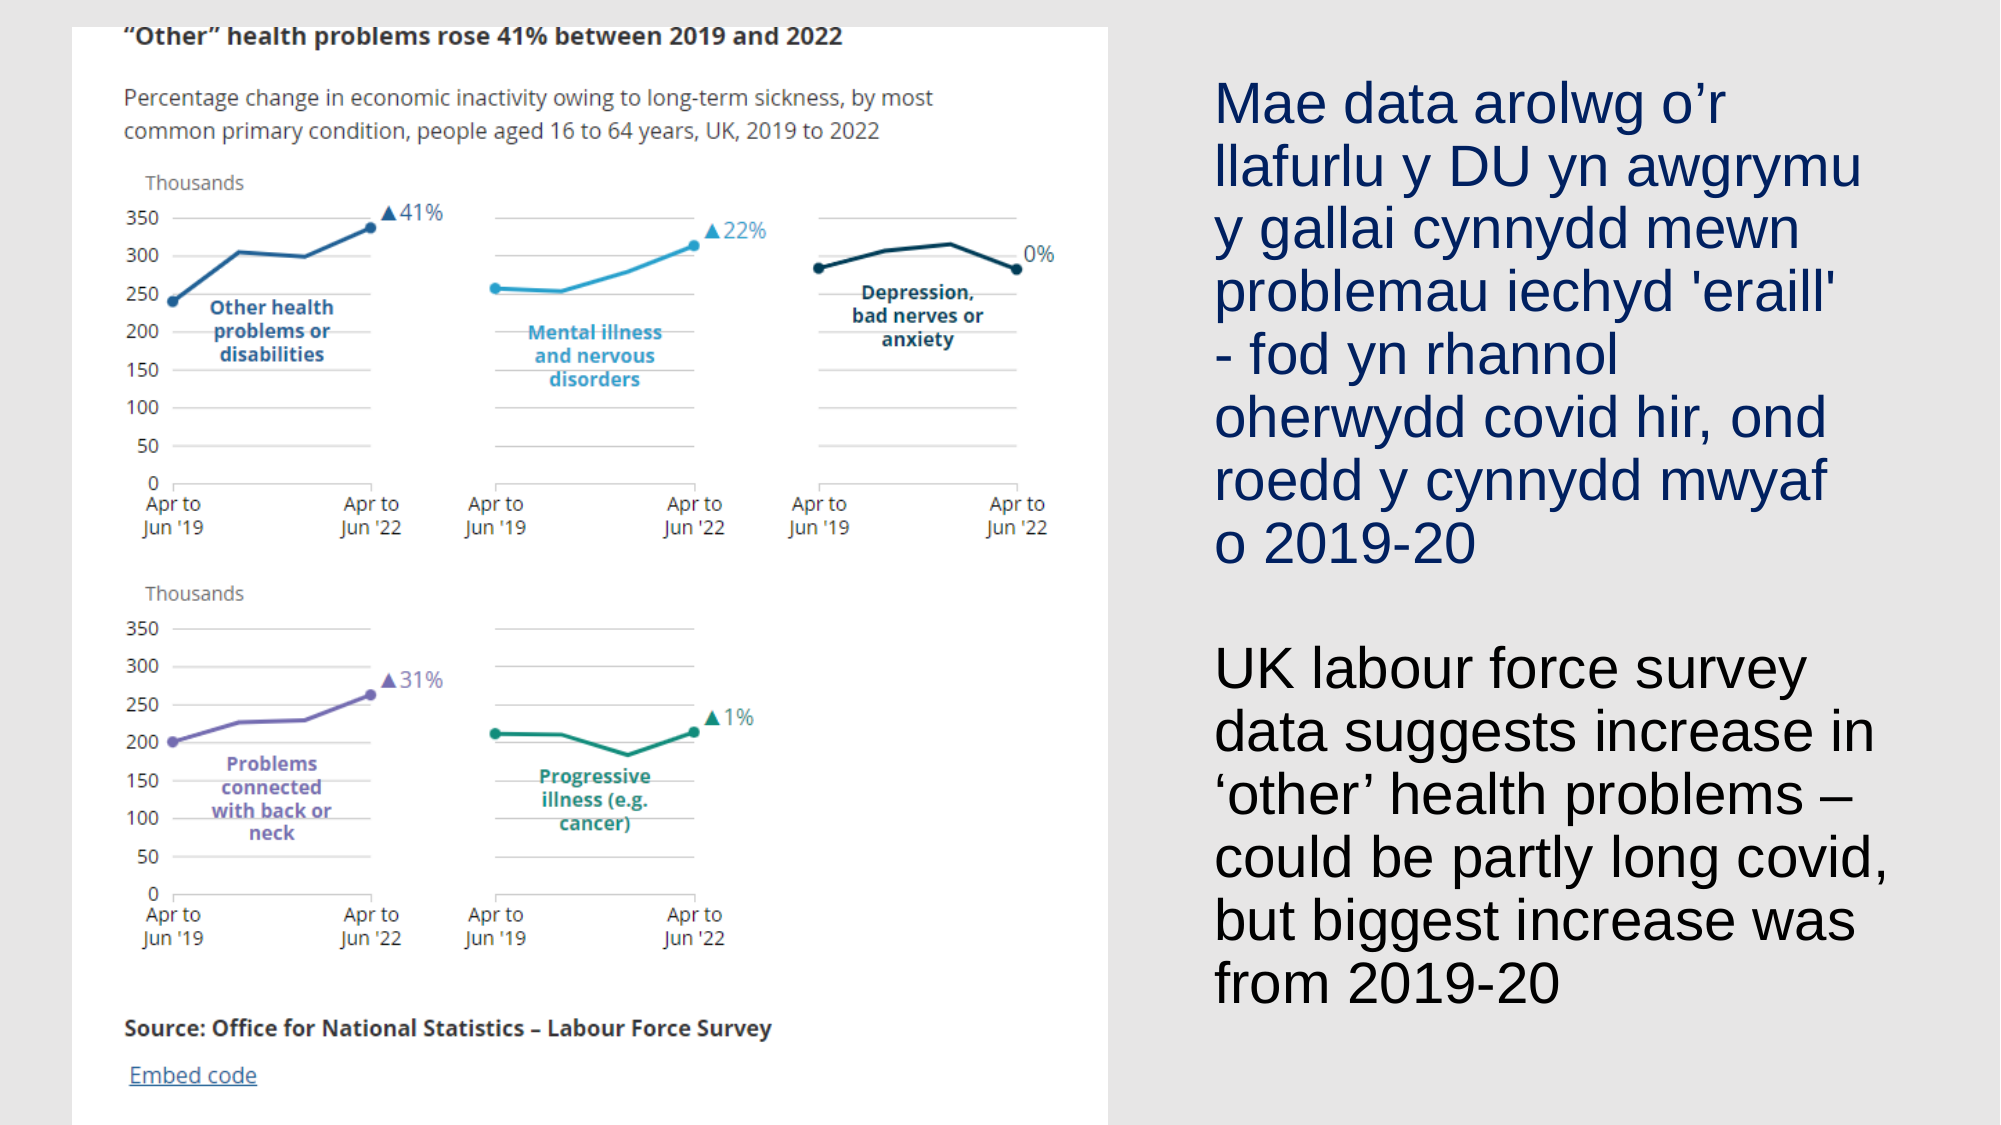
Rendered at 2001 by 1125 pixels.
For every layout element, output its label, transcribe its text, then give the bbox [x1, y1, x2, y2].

title UK labour force survey data suggests increase in ‘other’ health problems – could be partly long covid, but biggest increase was from 2019-20 [1199, 562, 1928, 1093]
picture [72, 27, 1108, 1125]
text_box Mae data arolwg o’r llafurlu y DU yn awgrymu y gallai cynnydd mewn problemau iechyd 'eraill' - fod yn rhannol oherwydd covid hir, ond roedd y cynnydd mwyaf o 2019-20 [1199, 65, 1888, 596]
